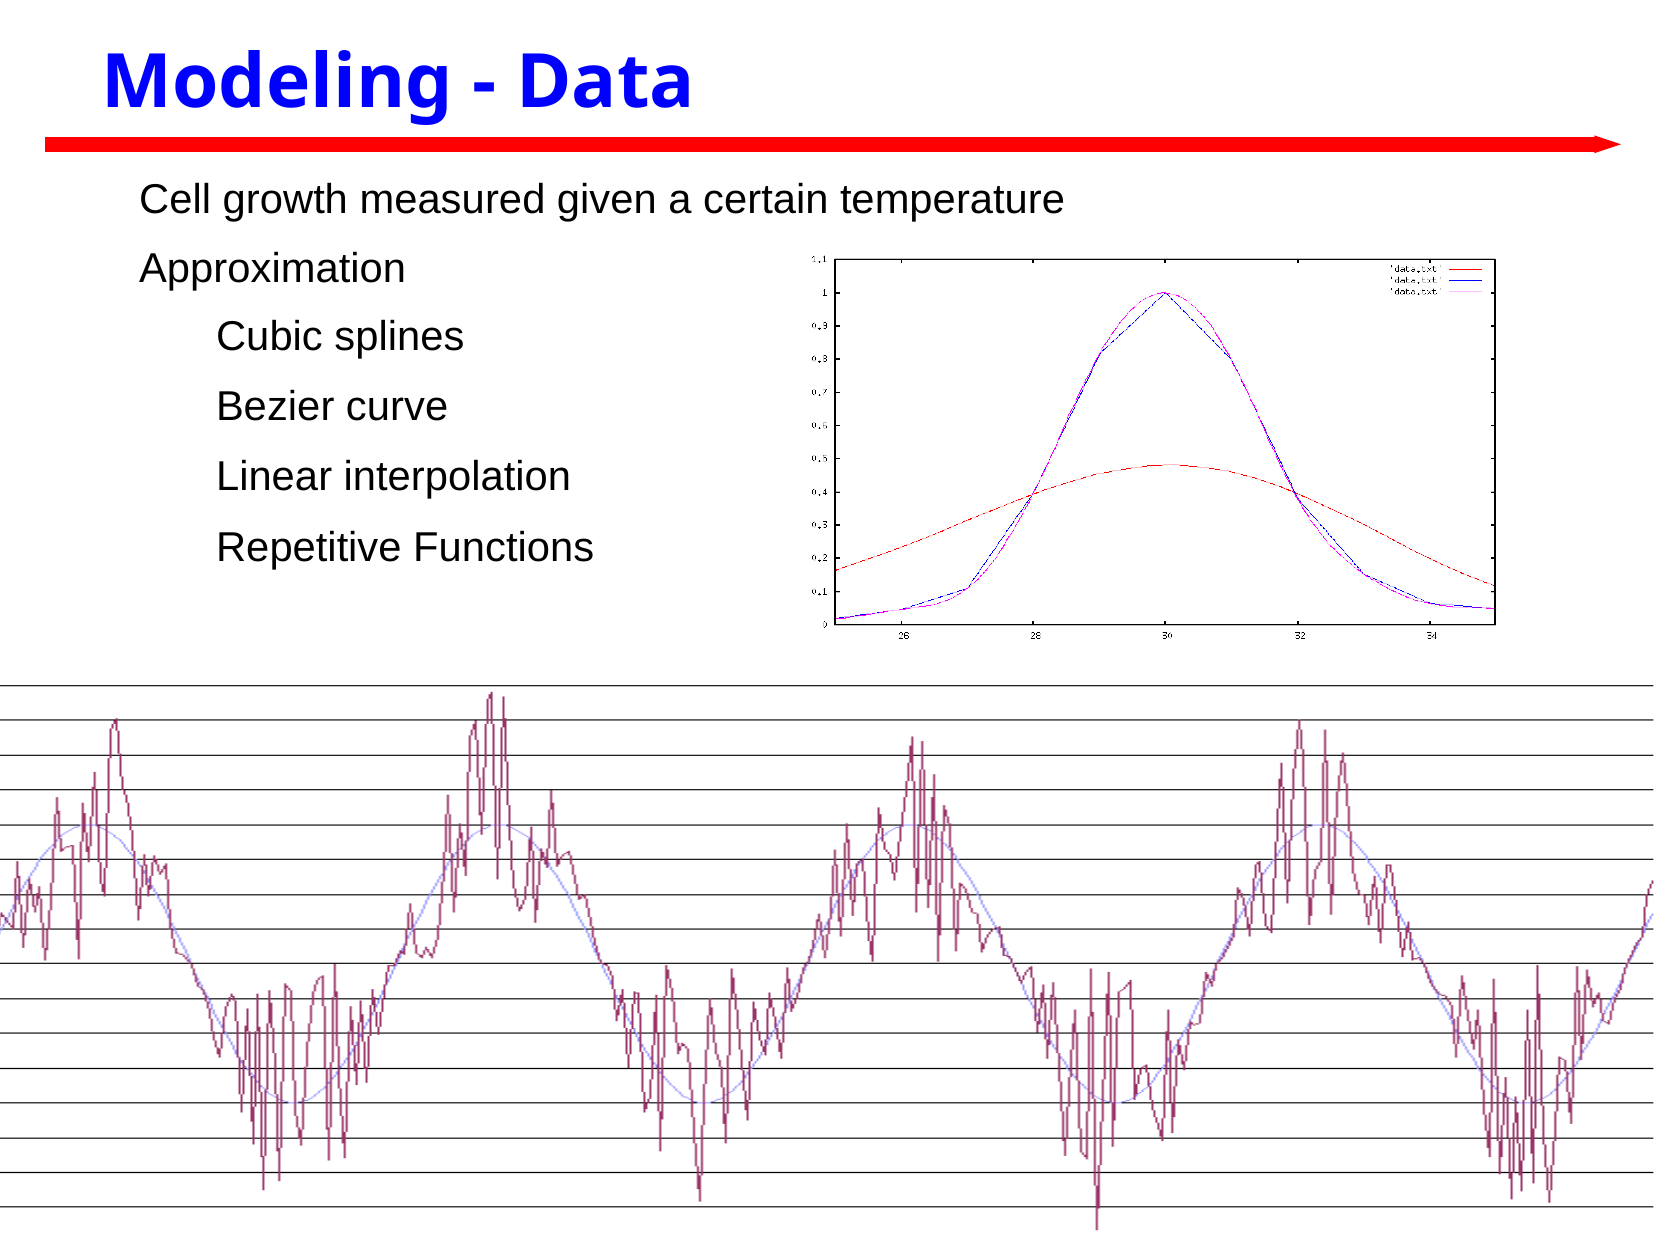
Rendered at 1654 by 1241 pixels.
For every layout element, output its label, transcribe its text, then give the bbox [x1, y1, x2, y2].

picture [806, 253, 1501, 644]
title Modeling - Data [101, 27, 1514, 130]
picture [0, 676, 1654, 1241]
list Cell growth measured given a certain temperature Approximation Cubic splines Bezier curve Linear interpolation Repetitive Functions [121, 175, 1534, 676]
